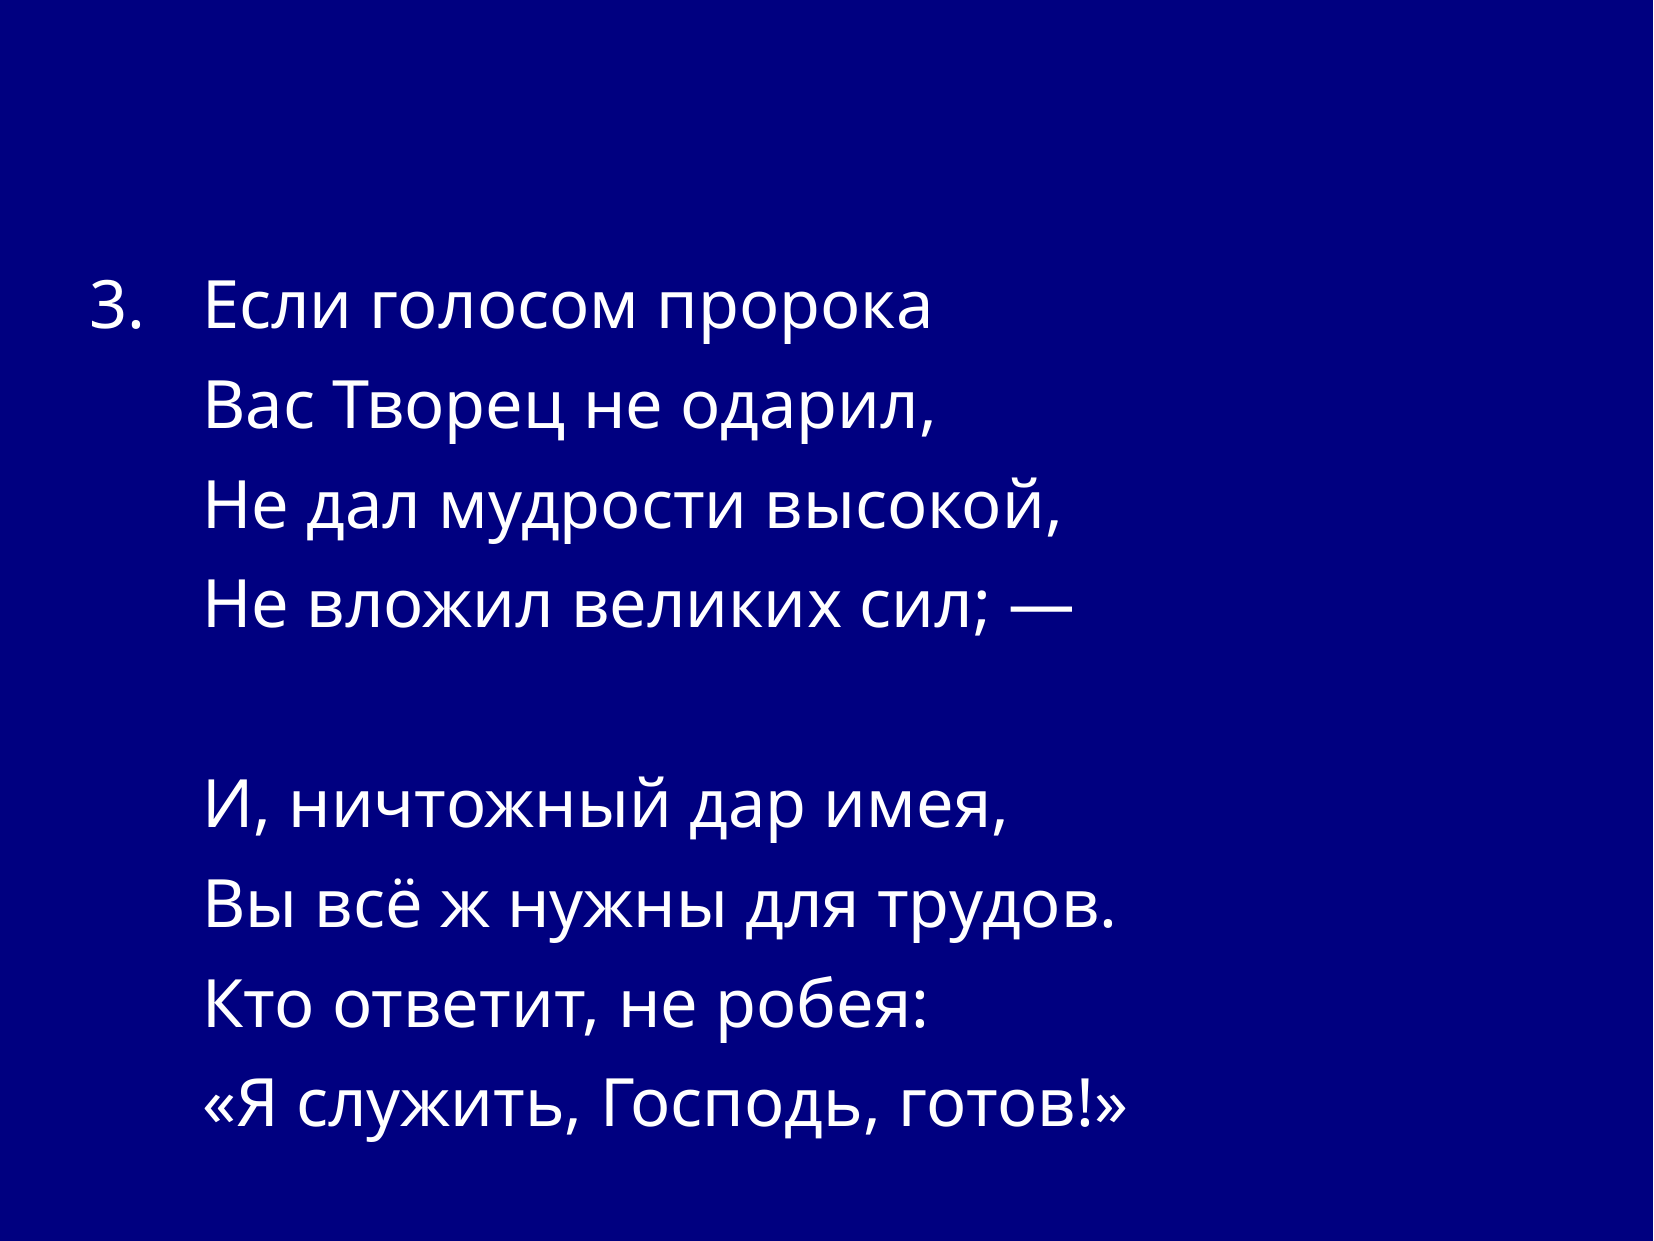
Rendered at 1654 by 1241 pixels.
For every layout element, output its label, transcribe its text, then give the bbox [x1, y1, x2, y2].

text_box 3. Если голосом пророка Вас Творец не одарил, Не дал мудрости высокой, Не вложил великих сил; — И, ничтожный дар имея, Вы всё ж нужны для трудов. Кто ответит, не робея: «Я служить, Господь, готов!» [75, 150, 1576, 1163]
